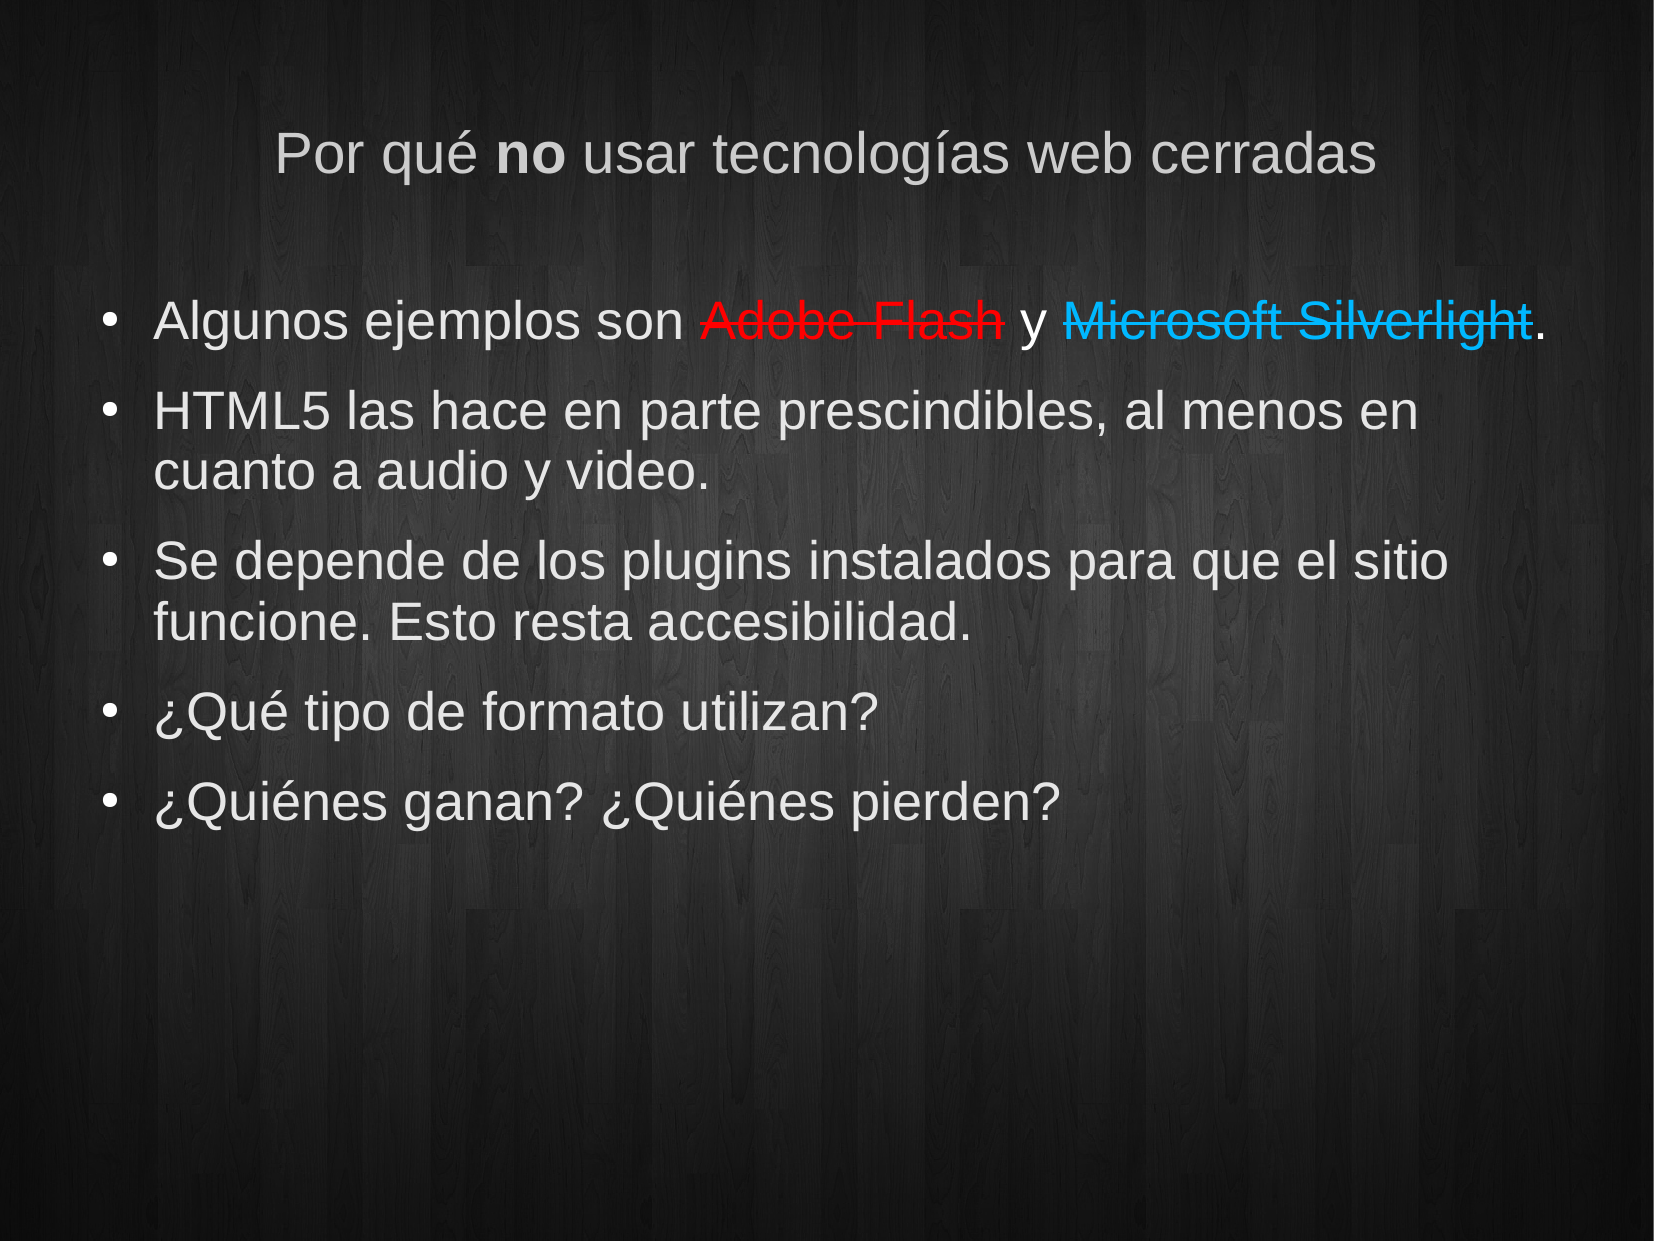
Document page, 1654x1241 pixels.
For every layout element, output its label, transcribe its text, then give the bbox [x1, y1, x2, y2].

picture [0, 0, 1654, 1241]
title Por qué no usar tecnologías web cerradas [82, 49, 1571, 257]
list Algunos ejemplos son Adobe Flash y Microsoft Silverlight. HTML5 las hace en parte prescindibles, al menos en cuanto a audio y video. Se depende de los plugins instalados para que el sitio funcione. Esto resta accesibilidad. ¿Qué tipo de formato utilizan? ¿Quiénes ganan? ¿Quiénes pierden? [82, 290, 1571, 1109]
